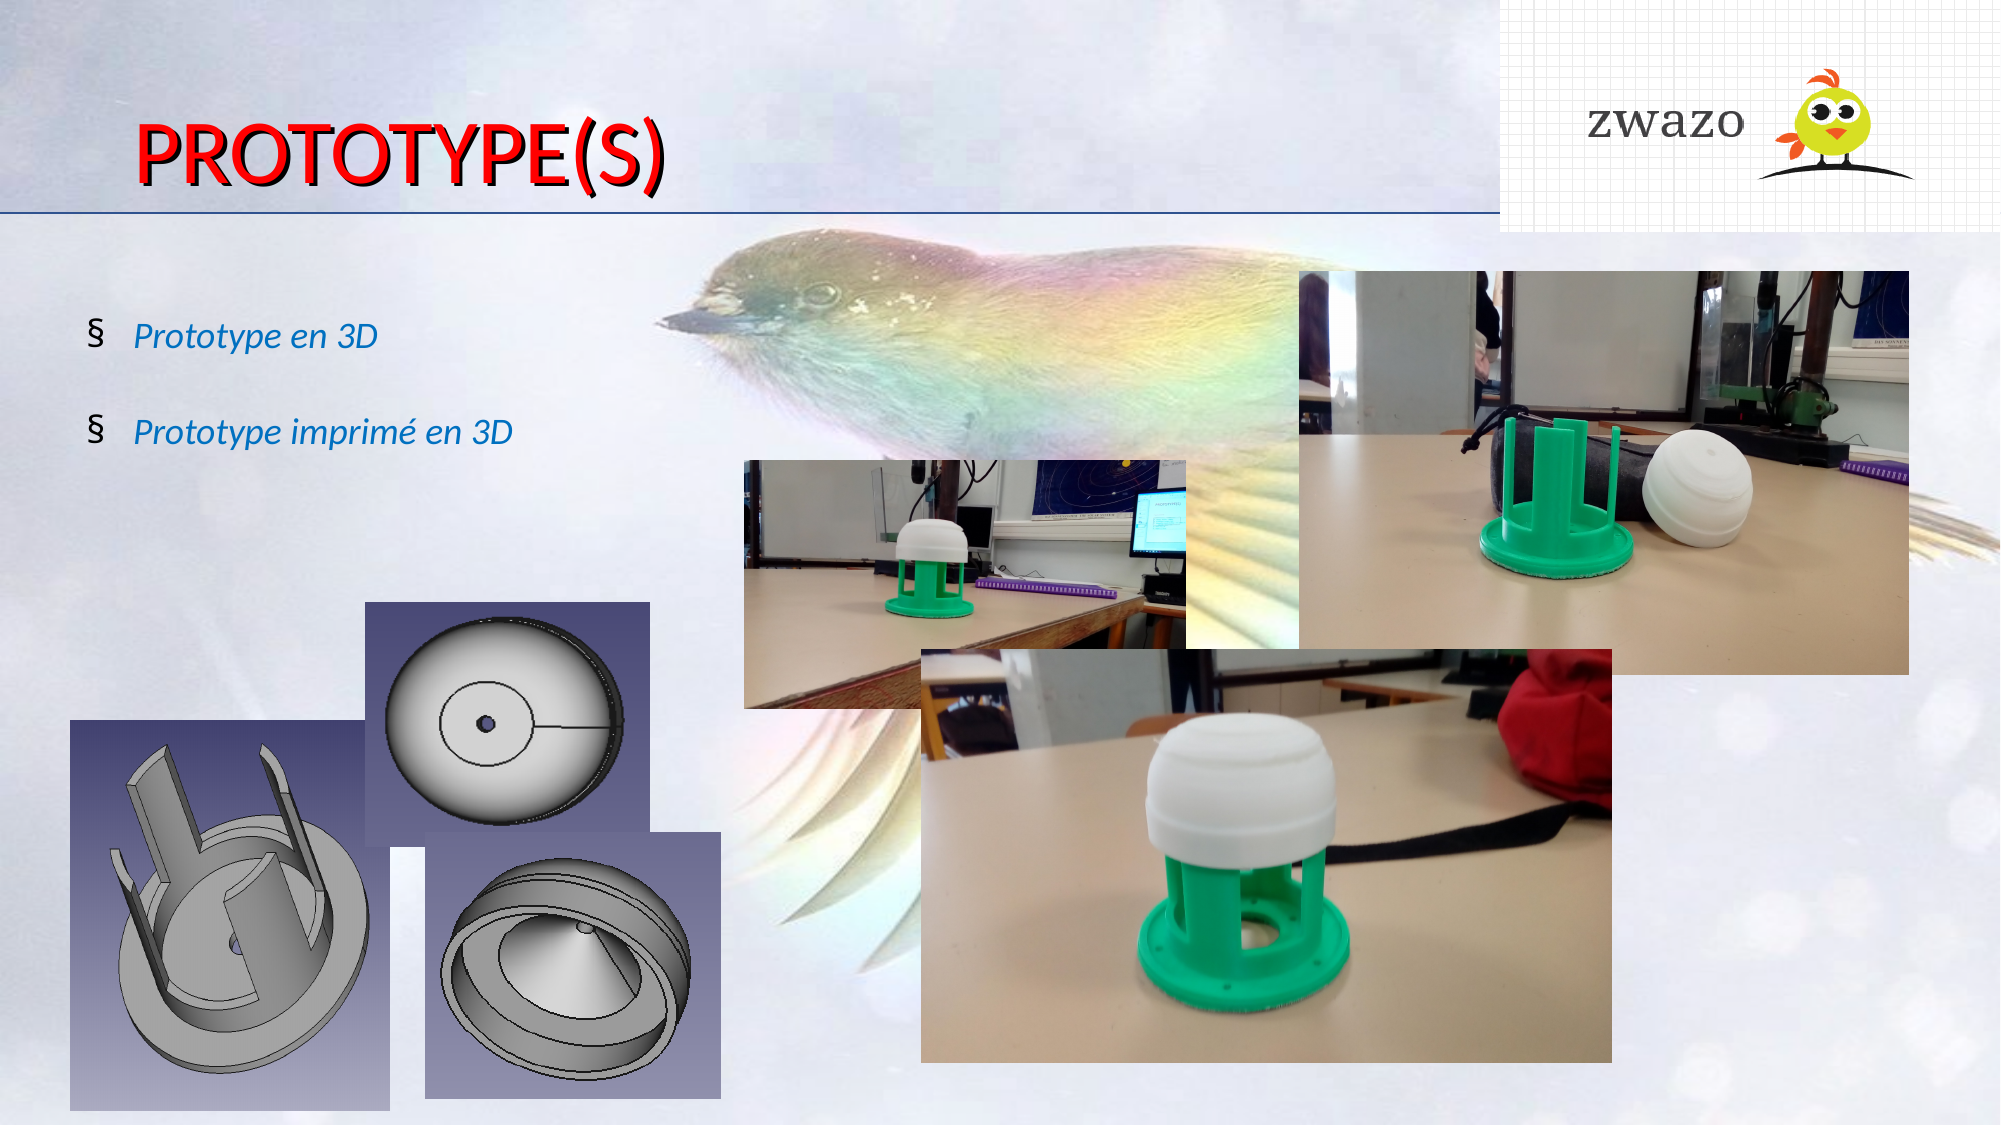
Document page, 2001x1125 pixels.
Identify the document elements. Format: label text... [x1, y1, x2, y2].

text_box PROTOTYPE(S) [118, 83, 1726, 211]
picture [0, 0, 2001, 232]
text_box Prototype en 3D Prototype imprimé en 3D [71, 303, 886, 459]
picture [744, 271, 1909, 1063]
picture [70, 602, 721, 1111]
